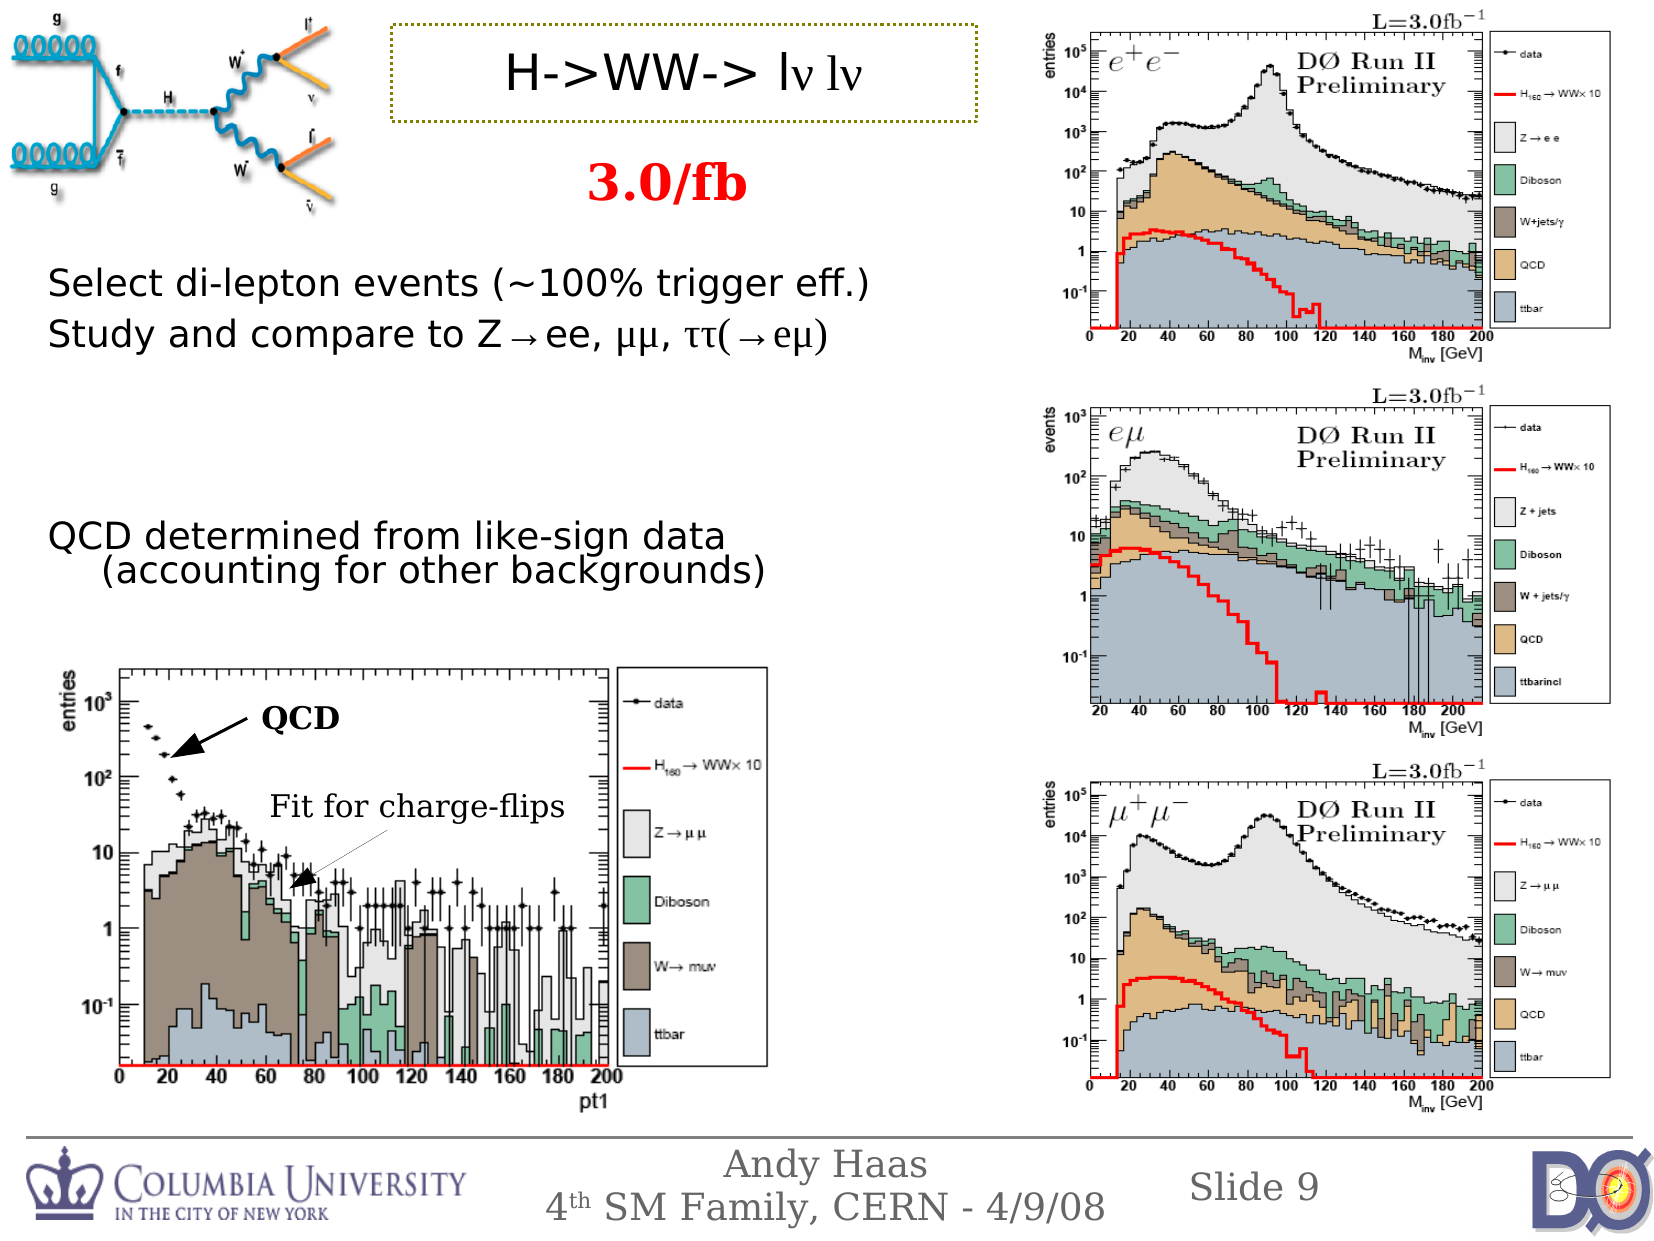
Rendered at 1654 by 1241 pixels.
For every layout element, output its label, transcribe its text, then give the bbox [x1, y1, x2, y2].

picture [1034, 5, 1636, 1135]
picture [39, 645, 782, 1129]
text_box 3.0/fb [586, 152, 749, 212]
title H->WW-> lν lν [391, 24, 977, 122]
list Select di-lepton events (~100% trigger eff.) Study and compare to Z→ee, μμ, ττ(→eμ) QCD determined from like-sign data (accounting for other backgrounds) [30, 268, 914, 1125]
picture [0, 0, 346, 221]
text_box Fit for charge-flips [269, 788, 567, 825]
text_box QCD [261, 700, 341, 737]
